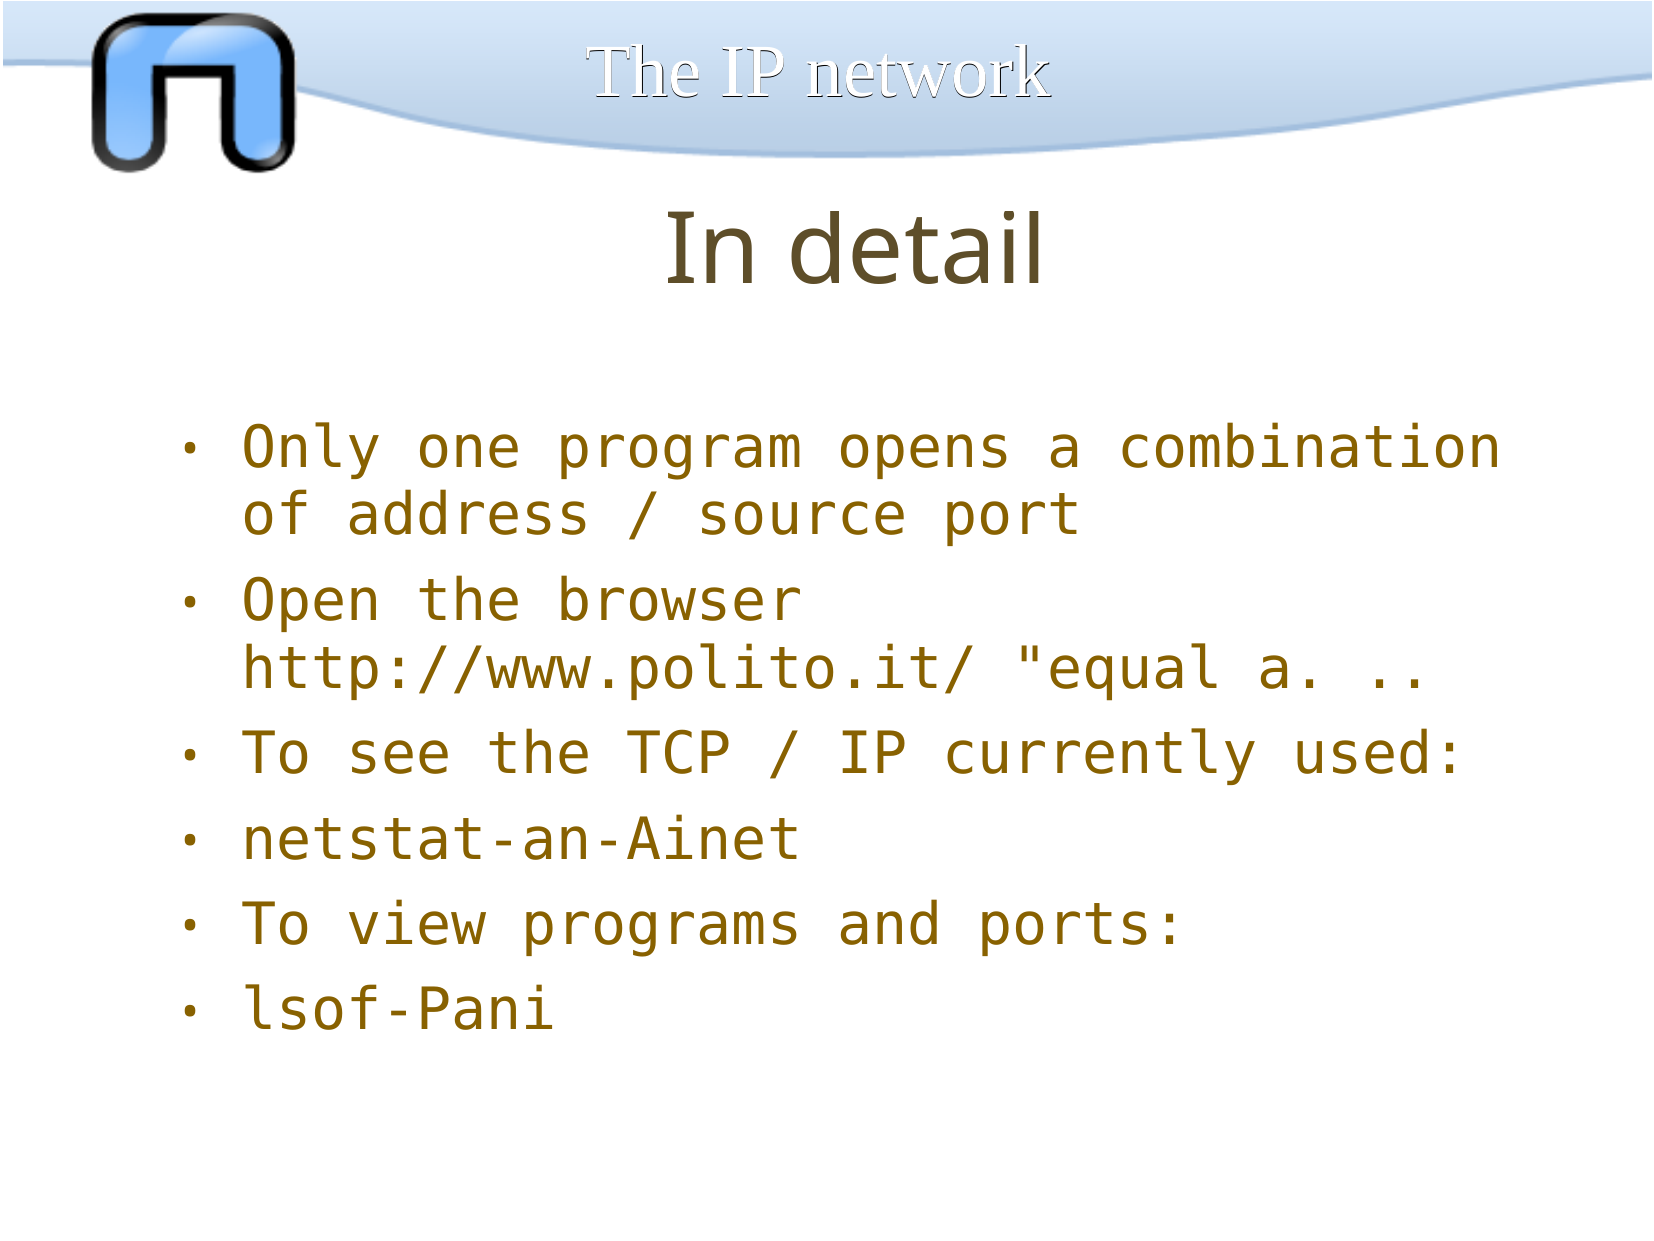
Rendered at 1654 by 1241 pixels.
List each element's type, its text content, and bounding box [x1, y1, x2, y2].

text_box The IP network [573, 29, 1063, 178]
list Only one program opens a combination of address / source port Open the browser http://www.polito.it/ "equal a. .. To see the TCP / IP currently used: netstat-an-Ainet To view programs and ports: lsof-Pani [147, 413, 1565, 1241]
title In detail [147, 211, 1565, 408]
picture [0, 0, 1654, 1241]
